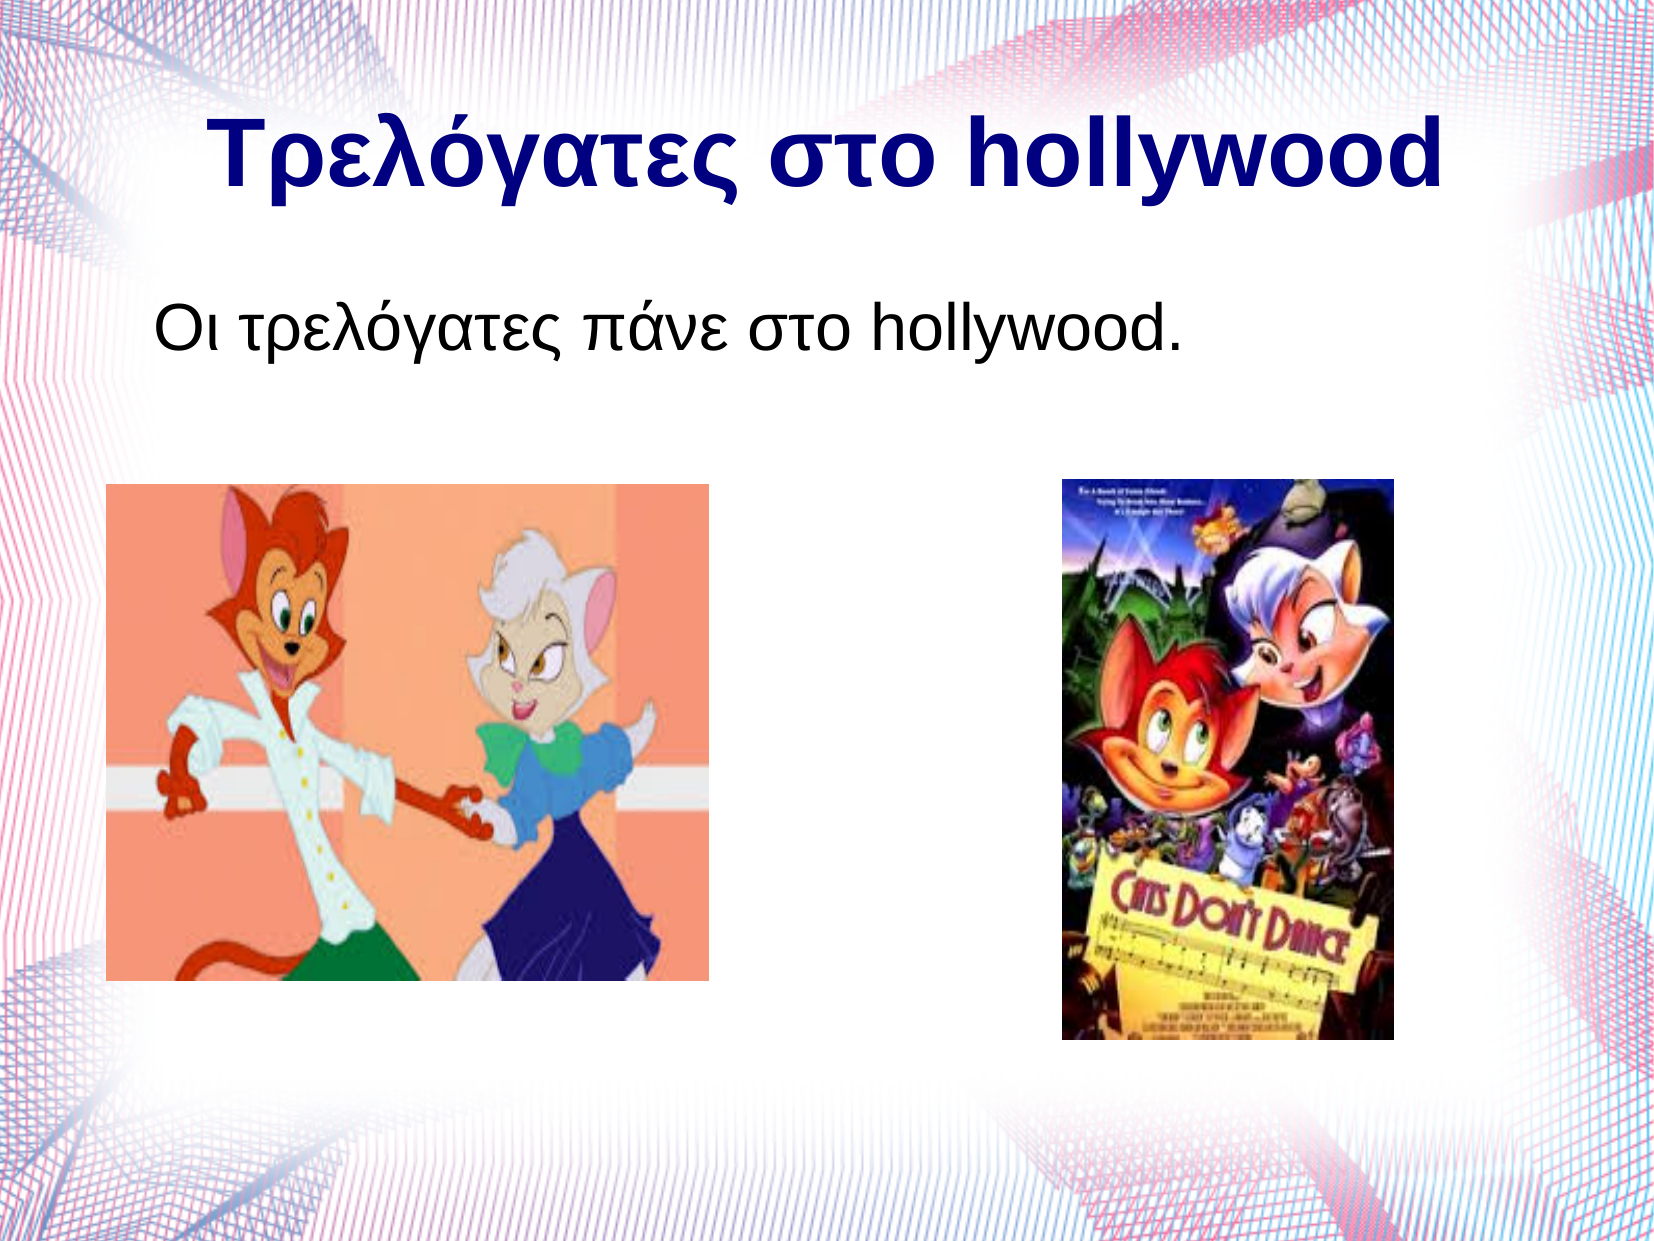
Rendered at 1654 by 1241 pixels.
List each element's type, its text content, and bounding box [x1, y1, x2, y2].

title Τρελόγατες στο hollywood [82, 49, 1571, 257]
picture [0, 0, 1654, 1241]
list Οι τρελόγατες πάνε στο hollywood. [82, 290, 1571, 1109]
